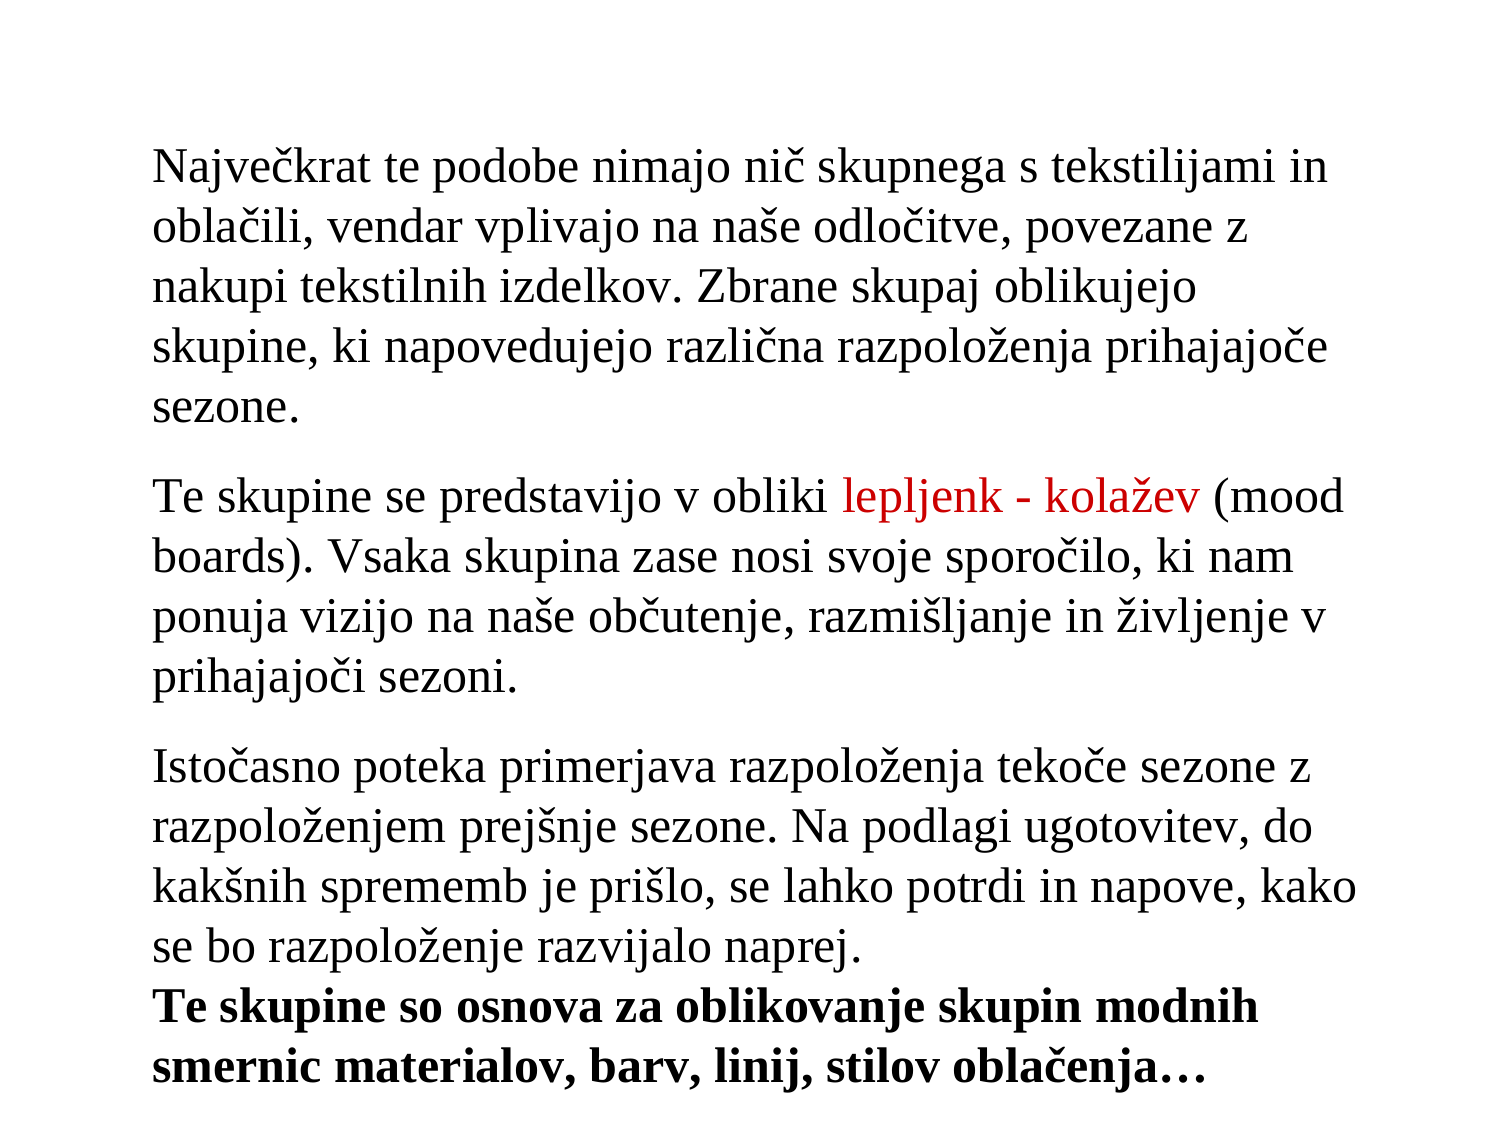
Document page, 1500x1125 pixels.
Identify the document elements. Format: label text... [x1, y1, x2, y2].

text_box Največkrat te podobe nimajo nič skupnega s tekstilijami in oblačili, vendar vplivajo na naše odločitve, povezane z nakupi tekstilnih izdelkov. Zbrane skupaj oblikujejo skupine, ki napovedujejo različna razpoloženja prihajajoče sezone. Te skupine se predstavijo v obliki lepljenk - kolažev (mood boards). Vsaka skupina zase nosi svoje sporočilo, ki nam ponuja vizijo na naše občutenje, razmišljanje in življenje v prihajajoči sezoni. Istočasno poteka primerjava razpoloženja tekoče sezone z razpoloženjem prejšnje sezone. Na podlagi ugotovitev, do kakšnih sprememb je prišlo, se lahko potrdi in napove, kako se bo razpoloženje razvijalo naprej. Te skupine so osnova za oblikovanje skupin modnih smernic materialov, barv, linij, stilov oblačenja… [137, 124, 1388, 1101]
